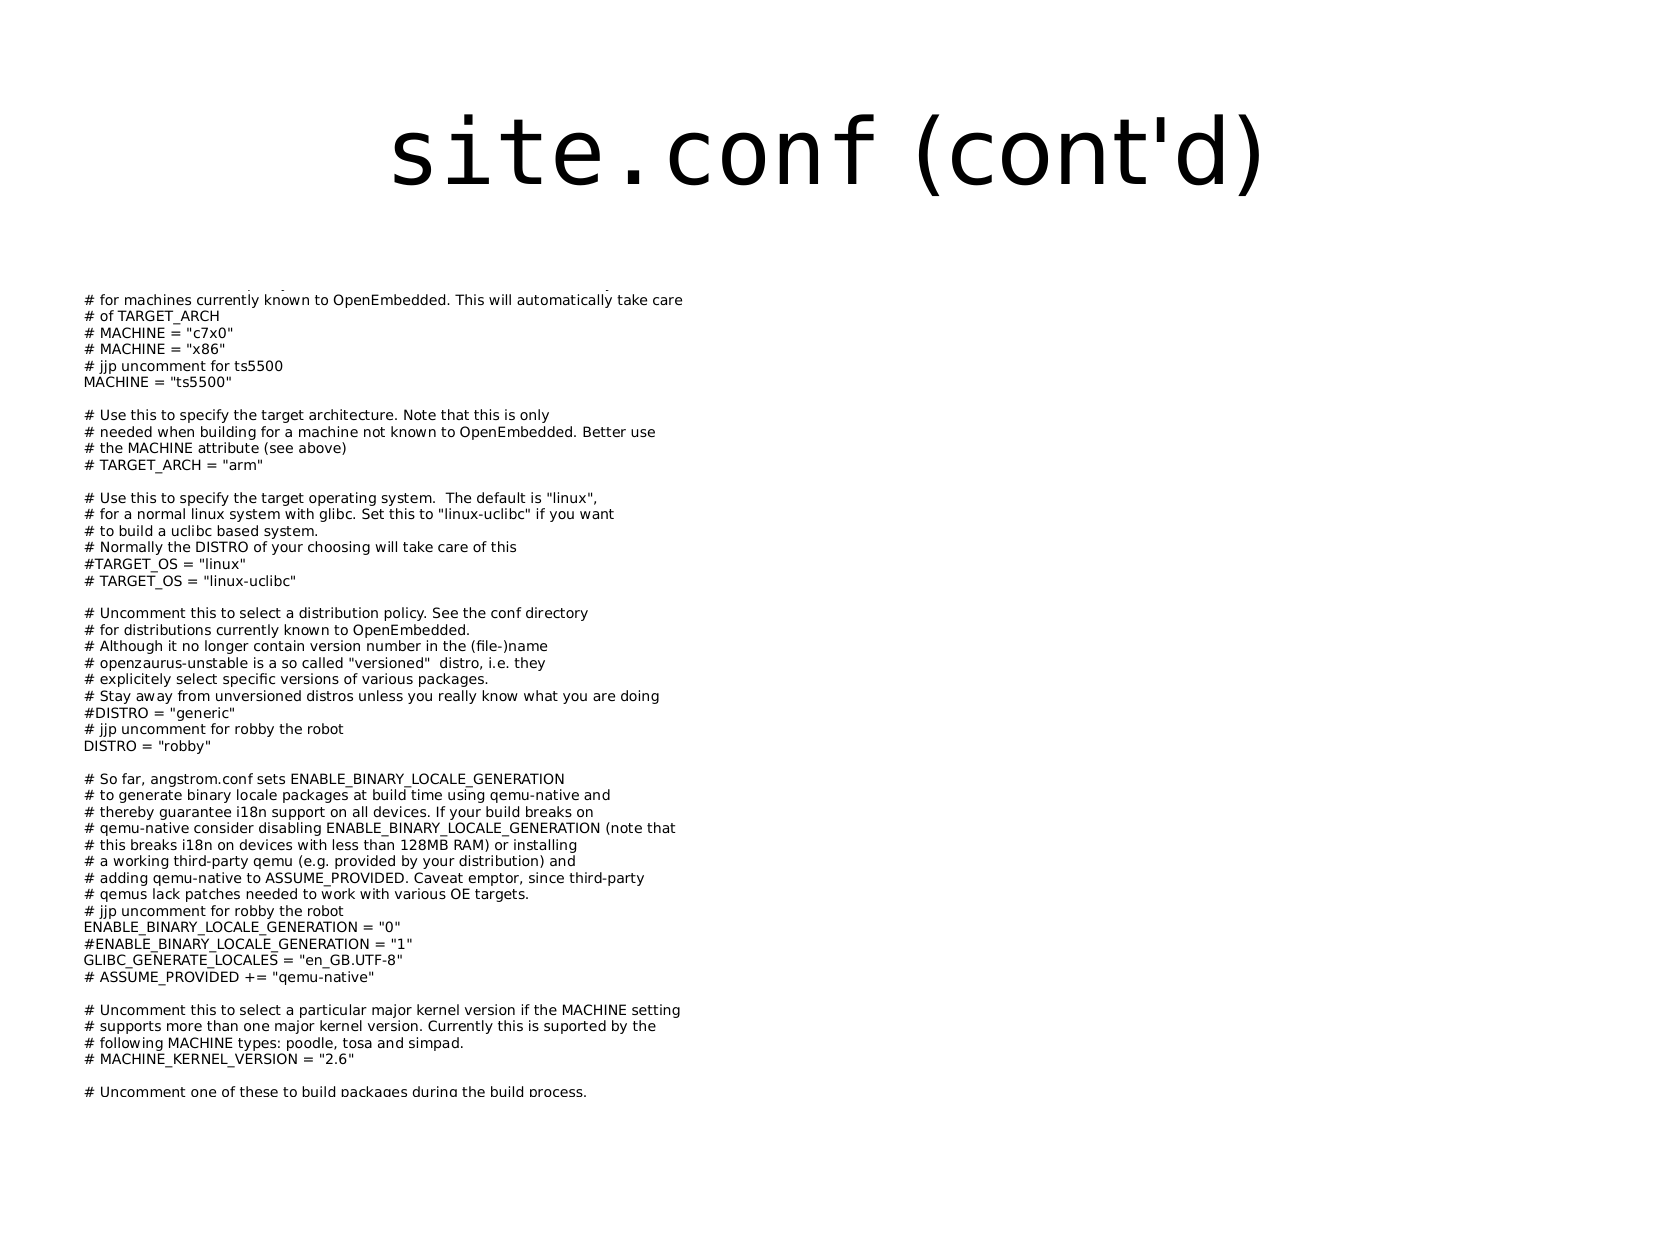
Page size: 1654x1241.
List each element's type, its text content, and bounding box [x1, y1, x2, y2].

chart [82, 290, 1555, 1097]
title site.conf (cont'd) [82, 56, 1571, 250]
